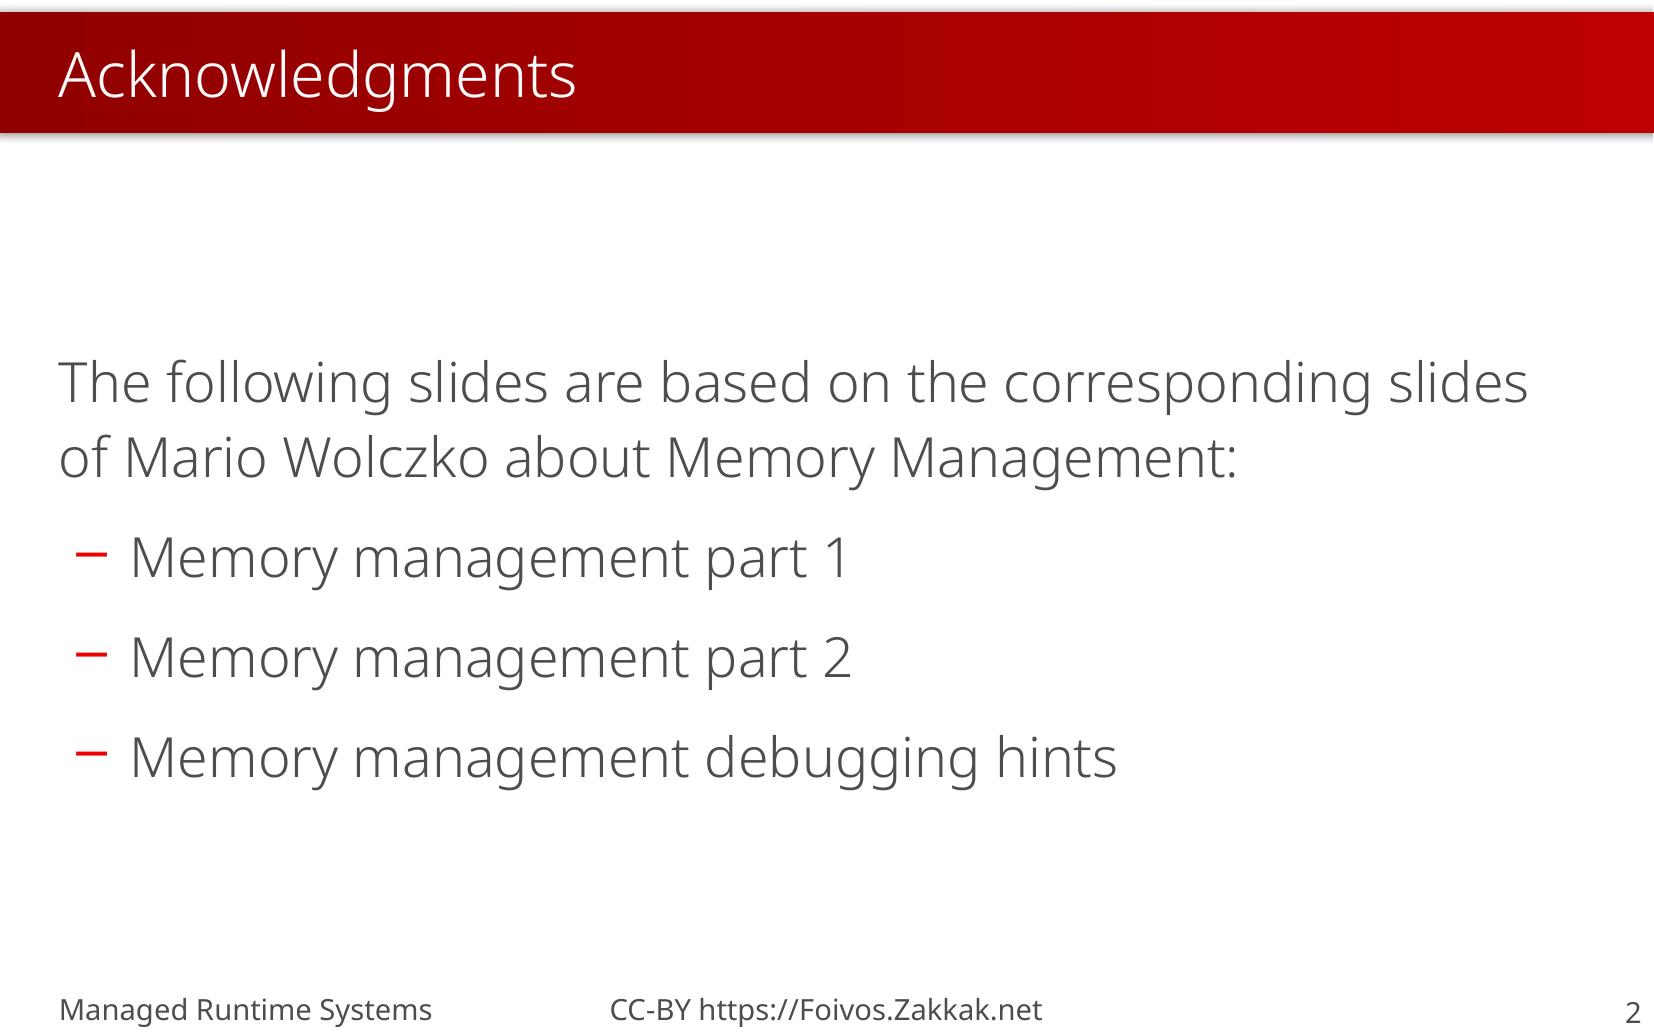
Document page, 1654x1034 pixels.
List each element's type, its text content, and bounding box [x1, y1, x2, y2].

list The following slides are based on the corresponding slides of Mario Wolczko about Memory Management: Memory management part 1 Memory management part 2 Memory management debugging hints [58, 177, 1594, 960]
title Acknowledgments [58, 7, 1329, 139]
